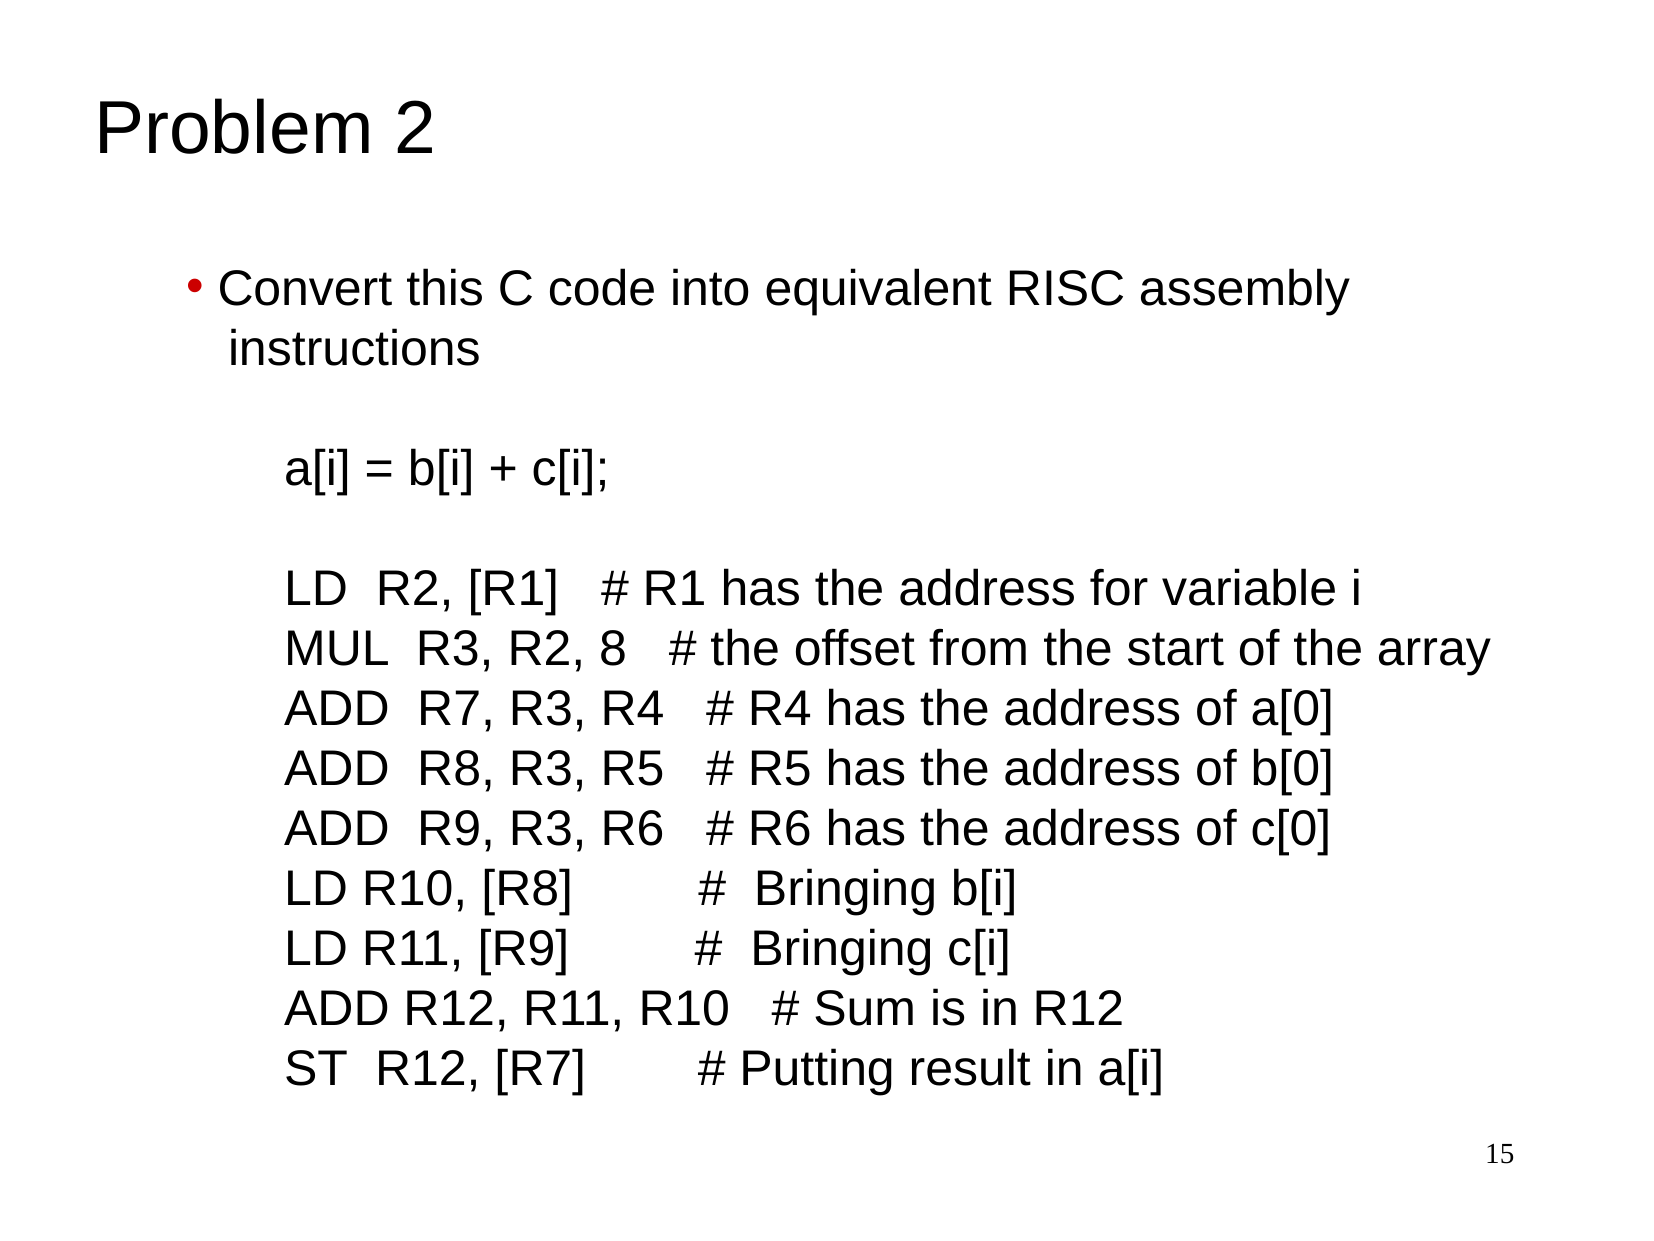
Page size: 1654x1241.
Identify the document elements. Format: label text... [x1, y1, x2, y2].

text_box Problem 2 [79, 71, 452, 177]
text_box Convert this C code into equivalent RISC assembly instructions a[i] = b[i] + c[i]; LD R2, [R1] # R1 has the address for variable i MUL R3, R2, 8 # the offset from the start of the array ADD R7, R3, R4 # R4 has the address of a[0] ADD R8, R3, R5 # R5 has the address of b[0] ADD R9, R3, R6 # R6 has the address of c[0] LD R10, [R8] # Bringing b[i] LD R11, [R9] # Bringing c[i] ADD R12, R11, R10 # Sum is in R12 ST R12, [R7] # Putting result in a[i] [171, 247, 1508, 1104]
text_box <number> [1184, 1129, 1530, 1213]
